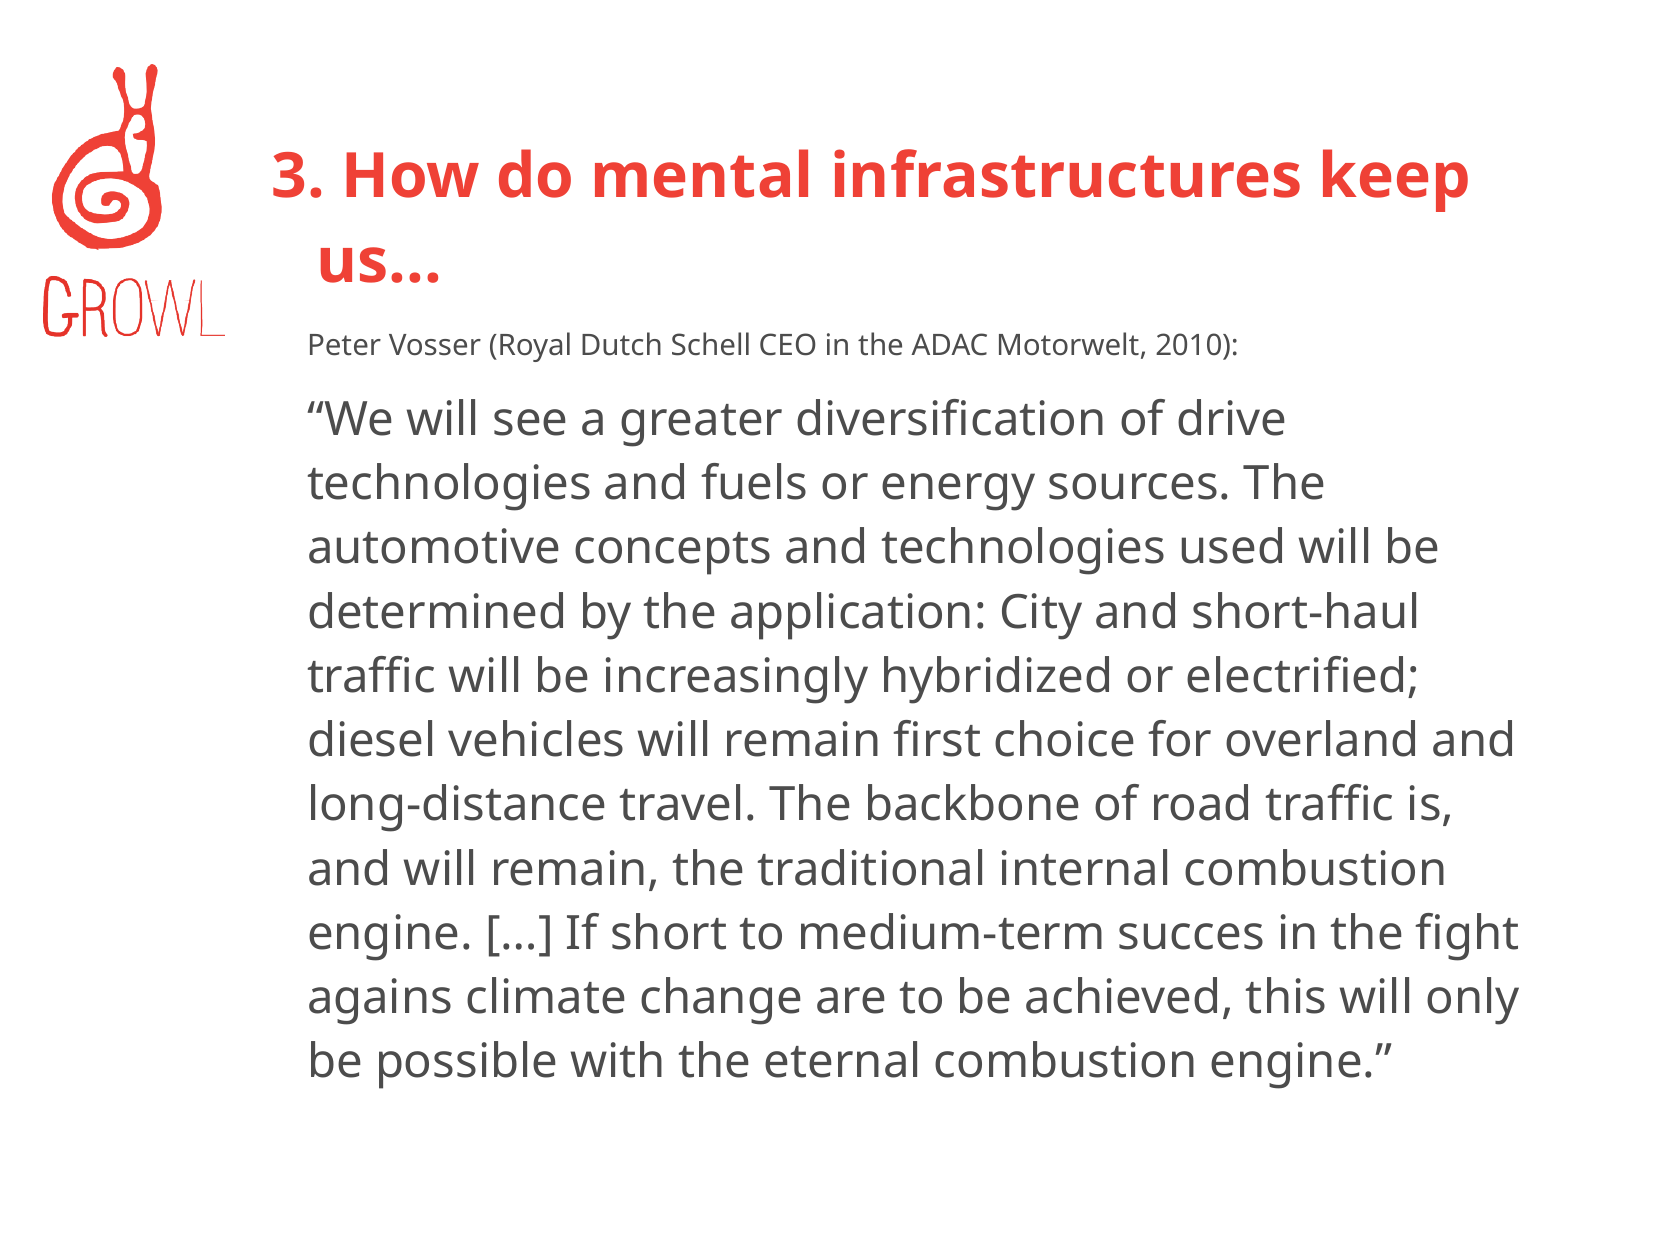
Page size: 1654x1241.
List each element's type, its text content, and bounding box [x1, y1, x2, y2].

title 3. How do mental infrastructures keep us... [271, 111, 1536, 319]
picture [43, 64, 225, 337]
list Peter Vosser (Royal Dutch Schell CEO in the ADAC Motorwelt, 2010): “We will see a greater diversification of drive technologies and fuels or energy sources. The automotive concepts and technologies used will be determined by the application: City and short-haul traffic will be increasingly hybridized or electrified; diesel vehicles will remain first choice for overland and long-distance travel. The backbone of road traffic is, and will remain, the traditional internal combustion engine. […] If short to medium-term succes in the fight agains climate change are to be achieved, this will only be possible with the eternal combustion engine.” [307, 283, 1538, 1111]
